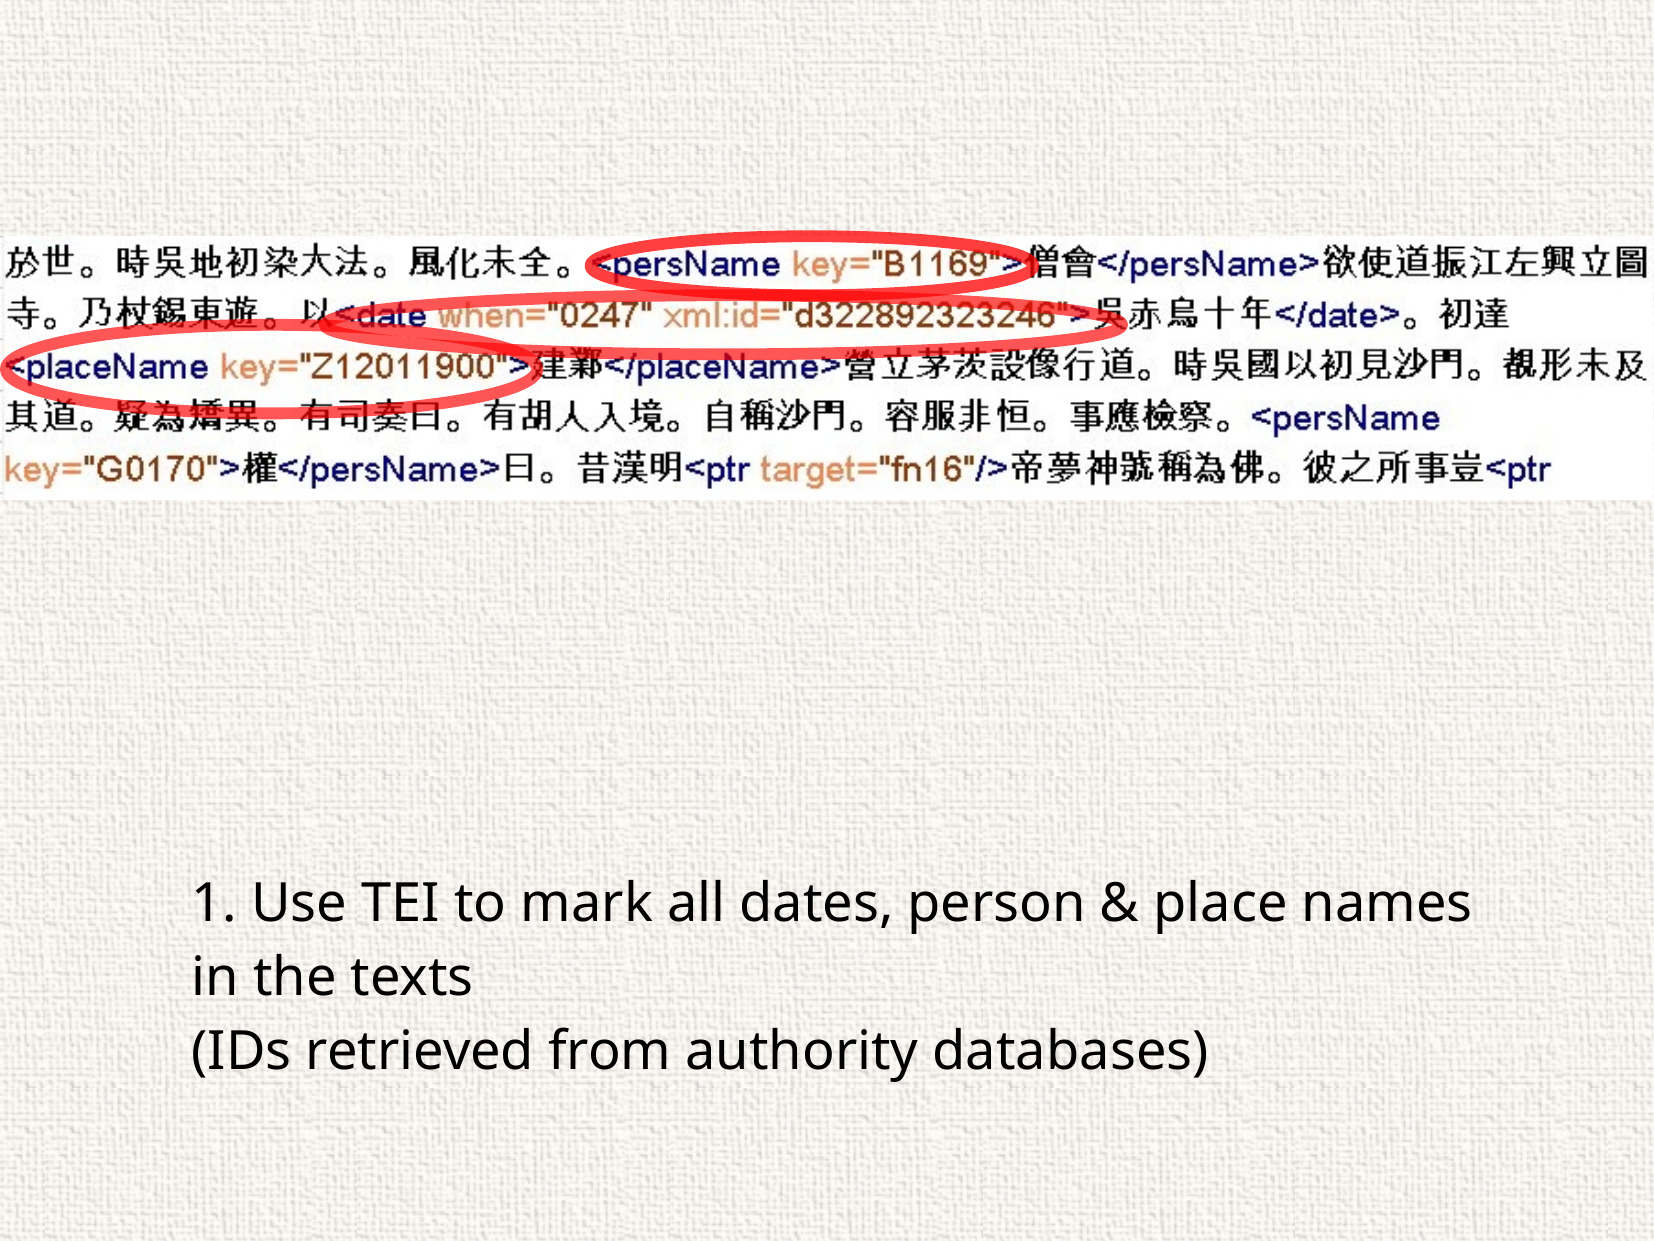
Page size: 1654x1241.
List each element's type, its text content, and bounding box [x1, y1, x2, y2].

text_box 1. Use TEI to mark all dates, person & place names in the texts (IDs retrieved from authority databases) [177, 856, 1506, 1093]
picture [353, 302, 1110, 348]
picture [0, 0, 1654, 1241]
picture [13, 331, 531, 407]
picture [598, 243, 1026, 289]
